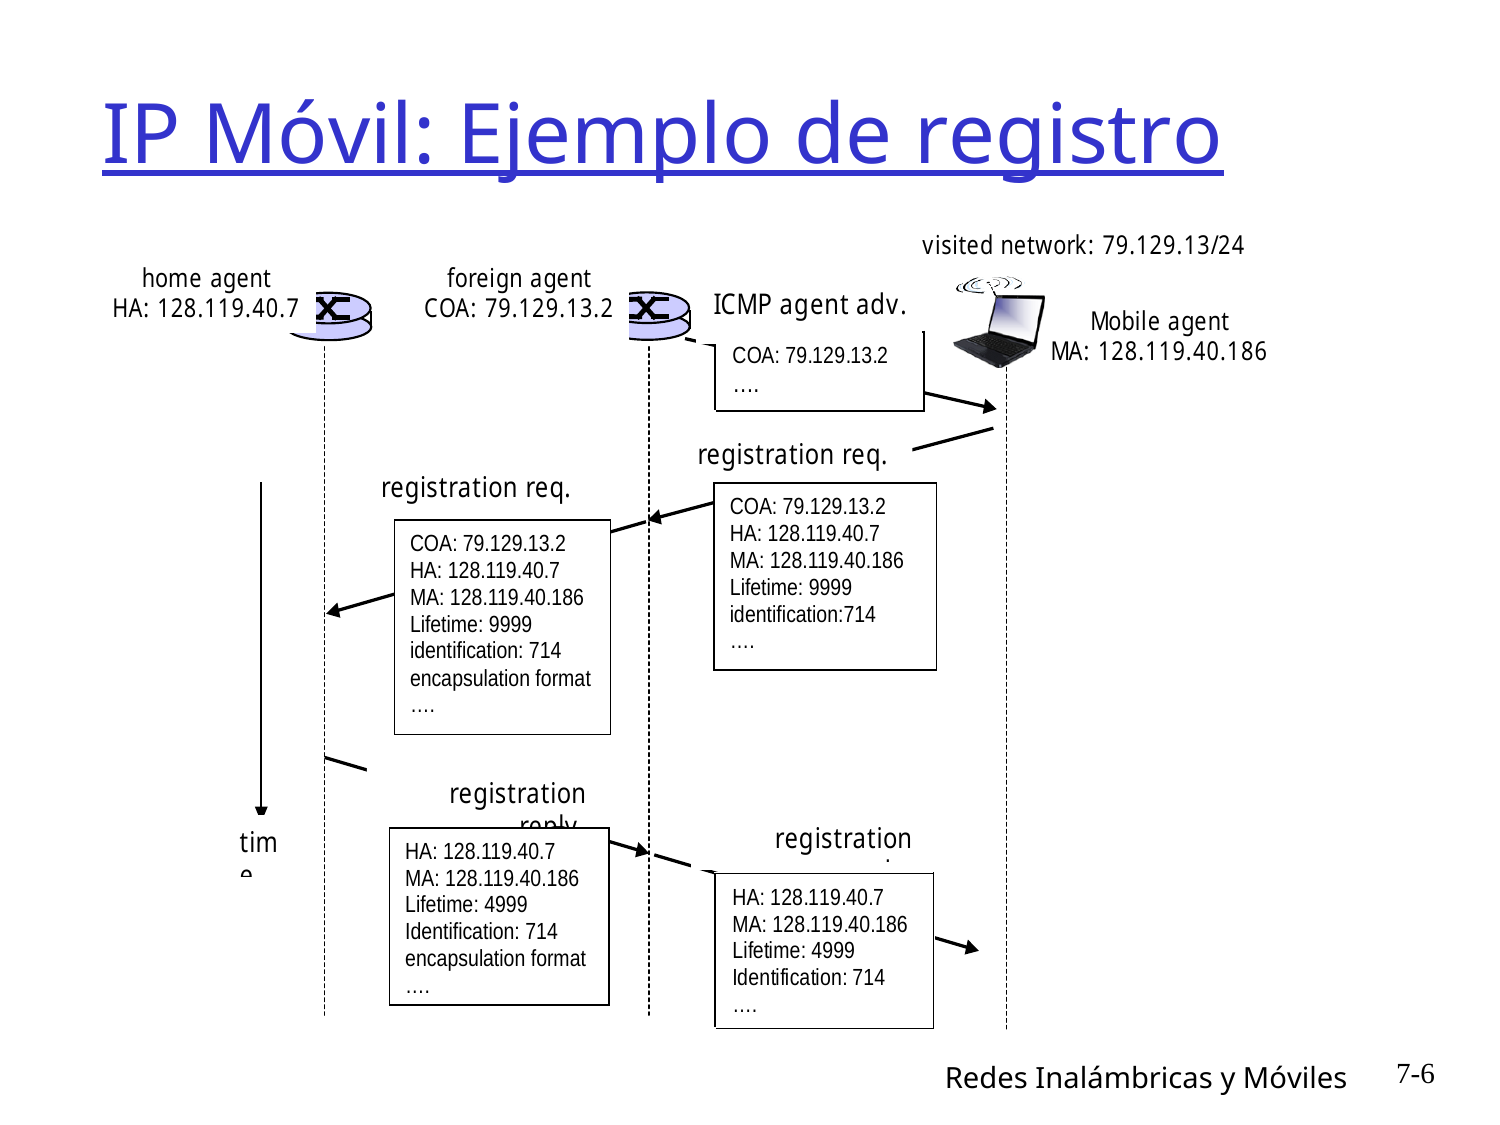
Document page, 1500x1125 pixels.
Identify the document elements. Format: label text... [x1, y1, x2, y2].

title IP Móvil: Ejemplo de registro [87, 37, 1363, 149]
chart [0, 149, 1500, 1115]
